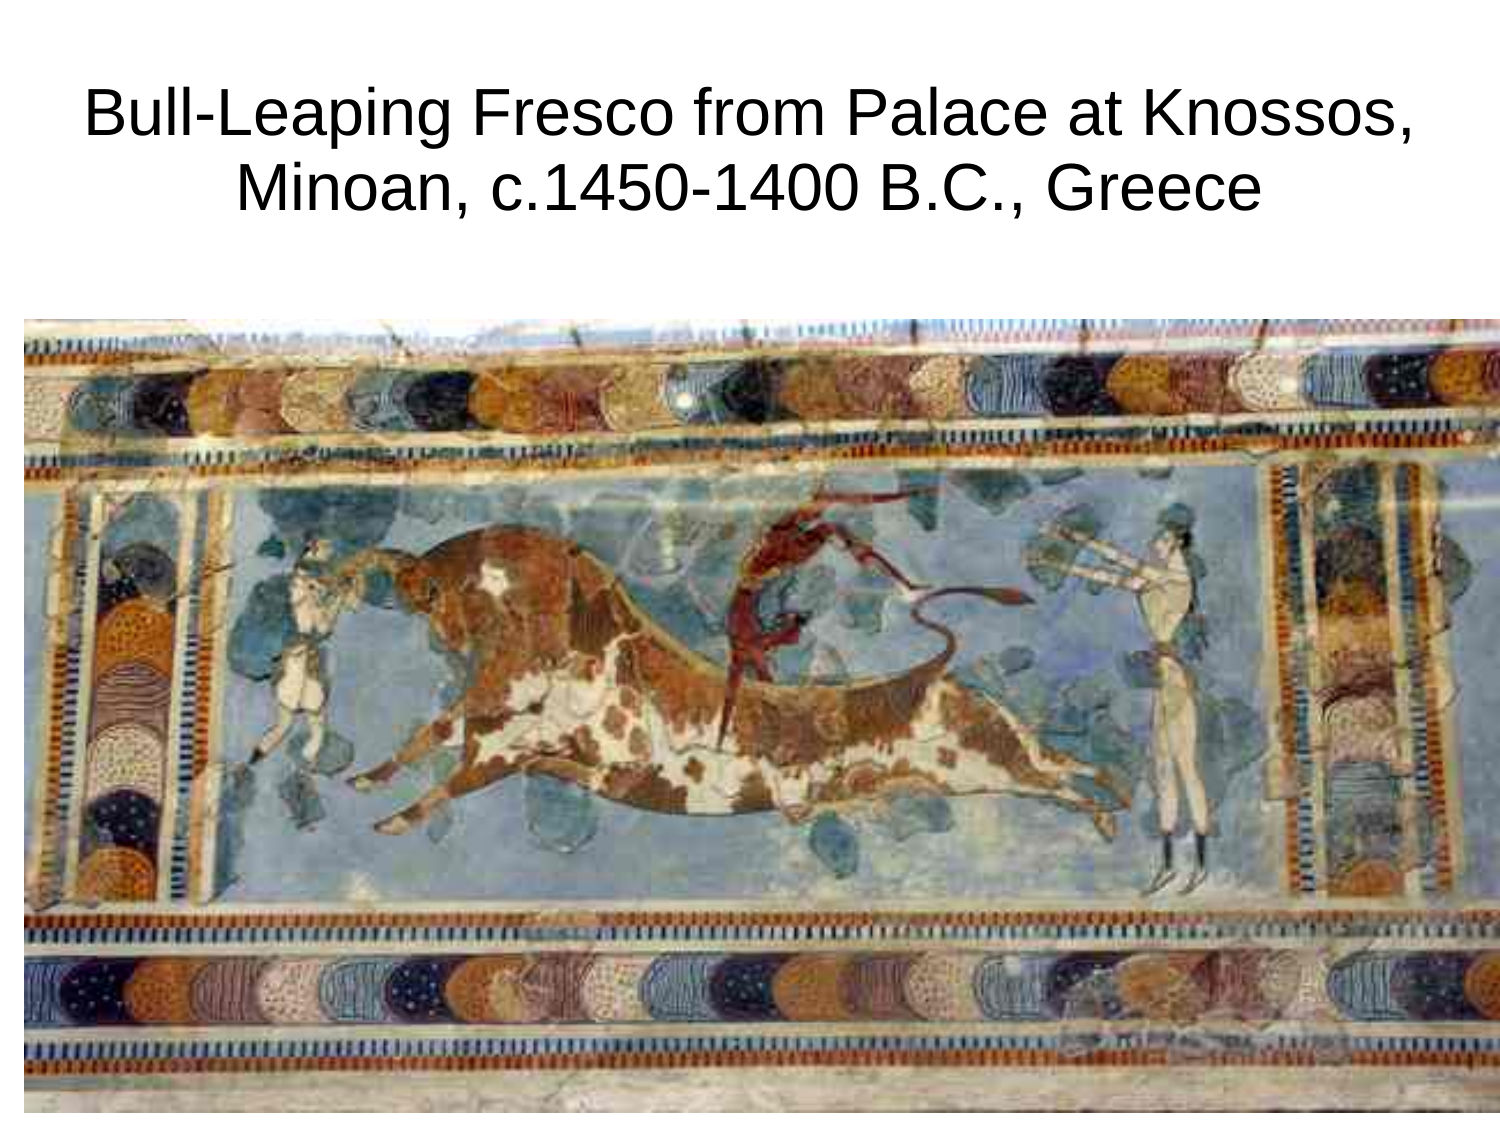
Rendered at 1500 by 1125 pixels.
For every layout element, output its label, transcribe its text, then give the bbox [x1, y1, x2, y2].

title Bull-Leaping Fresco from Palace at Knossos, Minoan, c.1450-1400 B.C., Greece [0, 0, 1500, 301]
picture [24, 319, 1500, 1113]
